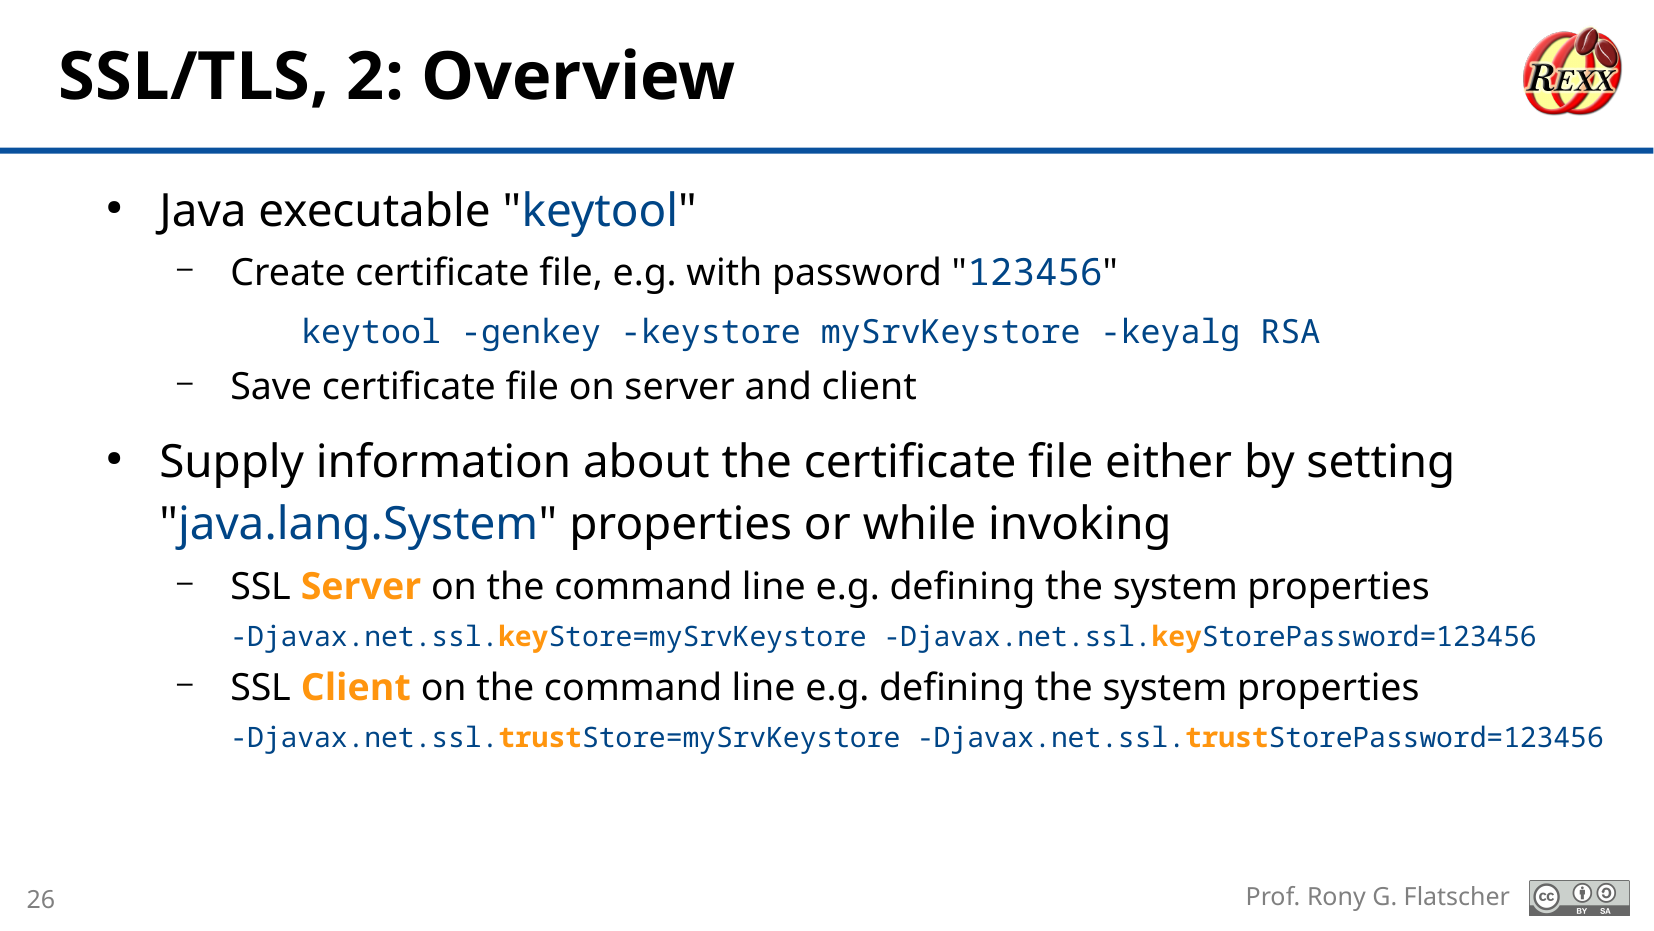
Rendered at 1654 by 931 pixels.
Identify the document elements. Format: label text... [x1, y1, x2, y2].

list Java executable "keytool" Create certificate file, e.g. with password "123456" keytool -genkey -keystore mySrvKeystore -keyalg RSA Save certificate file on server and client Supply information about the certificate file either by setting "java.lang.System" properties or while invoking SSL Server on the command line e.g. defining the system properties -Djavax.net.ssl.keyStore=mySrvKeystore -Djavax.net.ssl.keyStorePassword=123456 SSL Client on the command line e.g. defining the system properties -Djavax.net.ssl.trustStore=mySrvKeystore -Djavax.net.ssl.trustStorePassword=123456 [88, 177, 1654, 857]
title SSL/TLS, 2: Overview [0, 0, 1625, 148]
